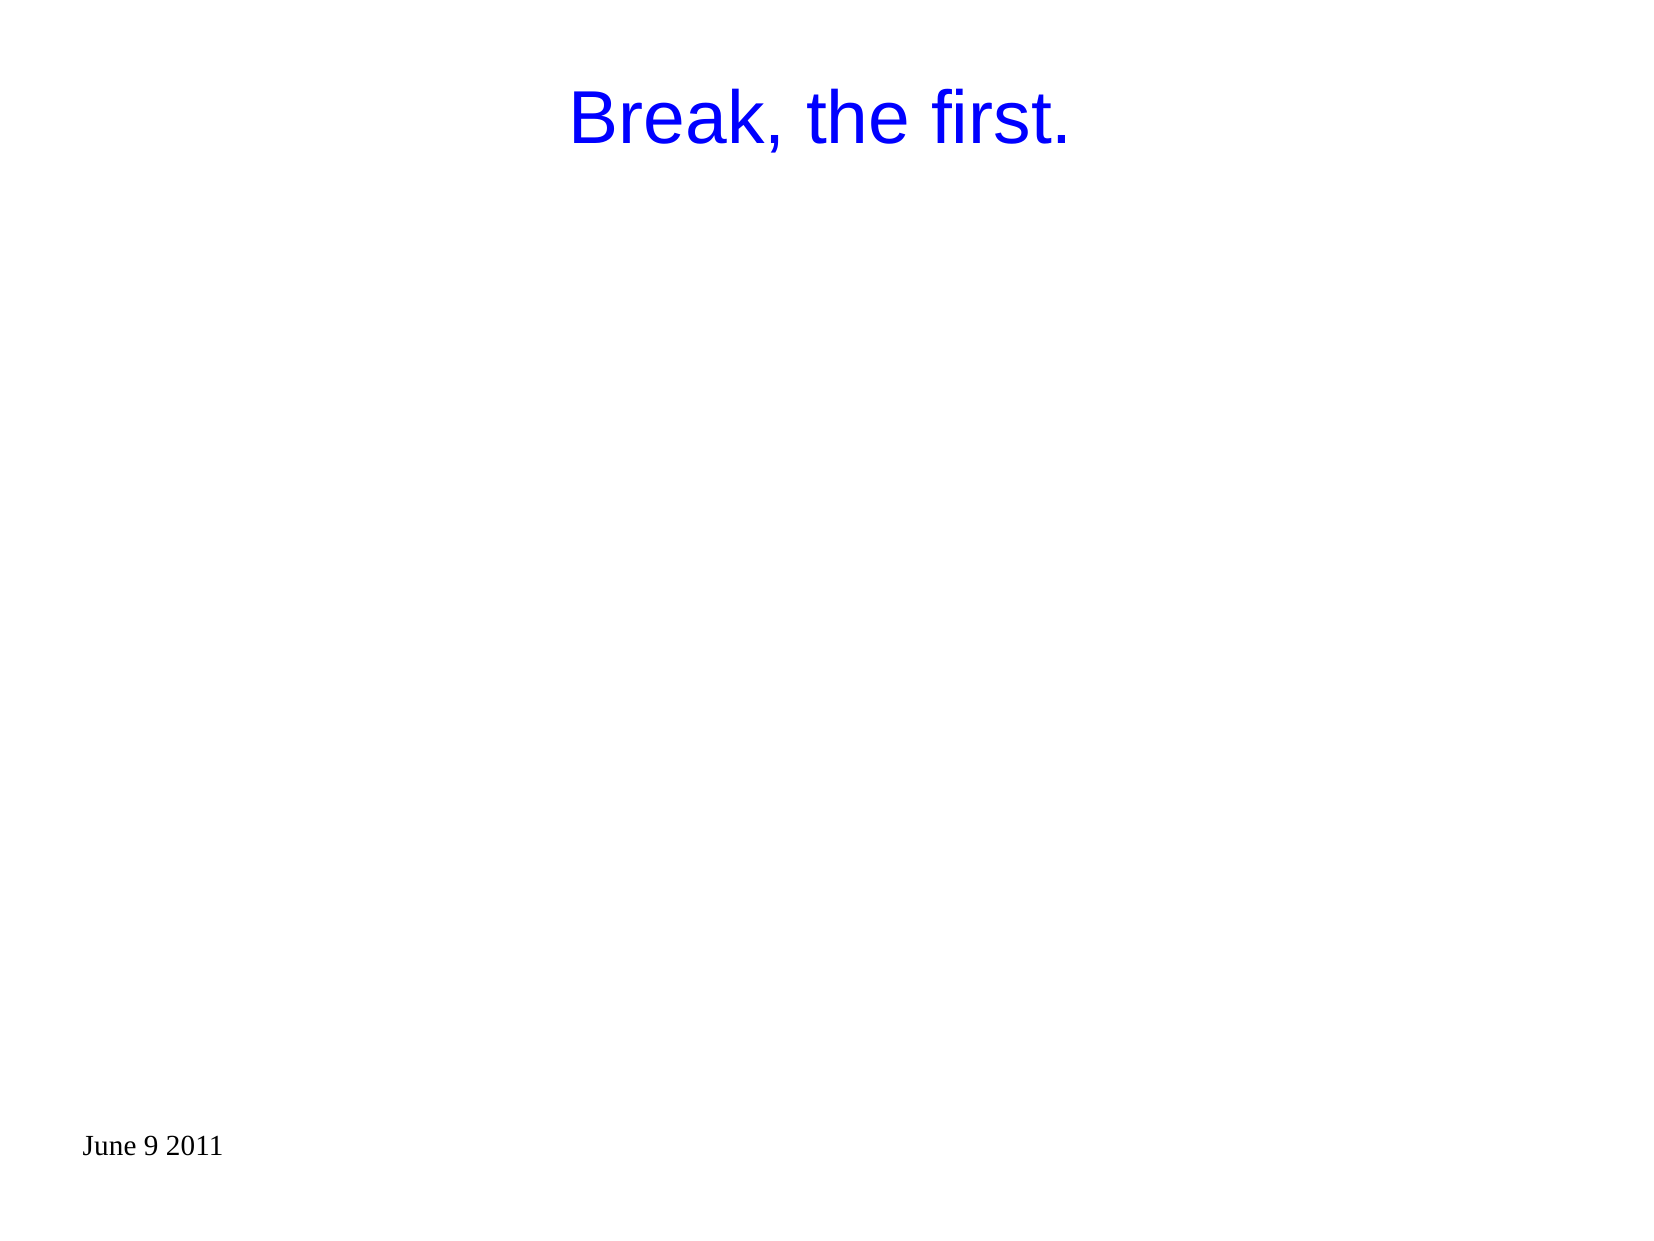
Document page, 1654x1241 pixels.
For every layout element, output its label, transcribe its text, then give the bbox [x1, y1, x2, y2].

title Break, the first. [76, 58, 1565, 178]
